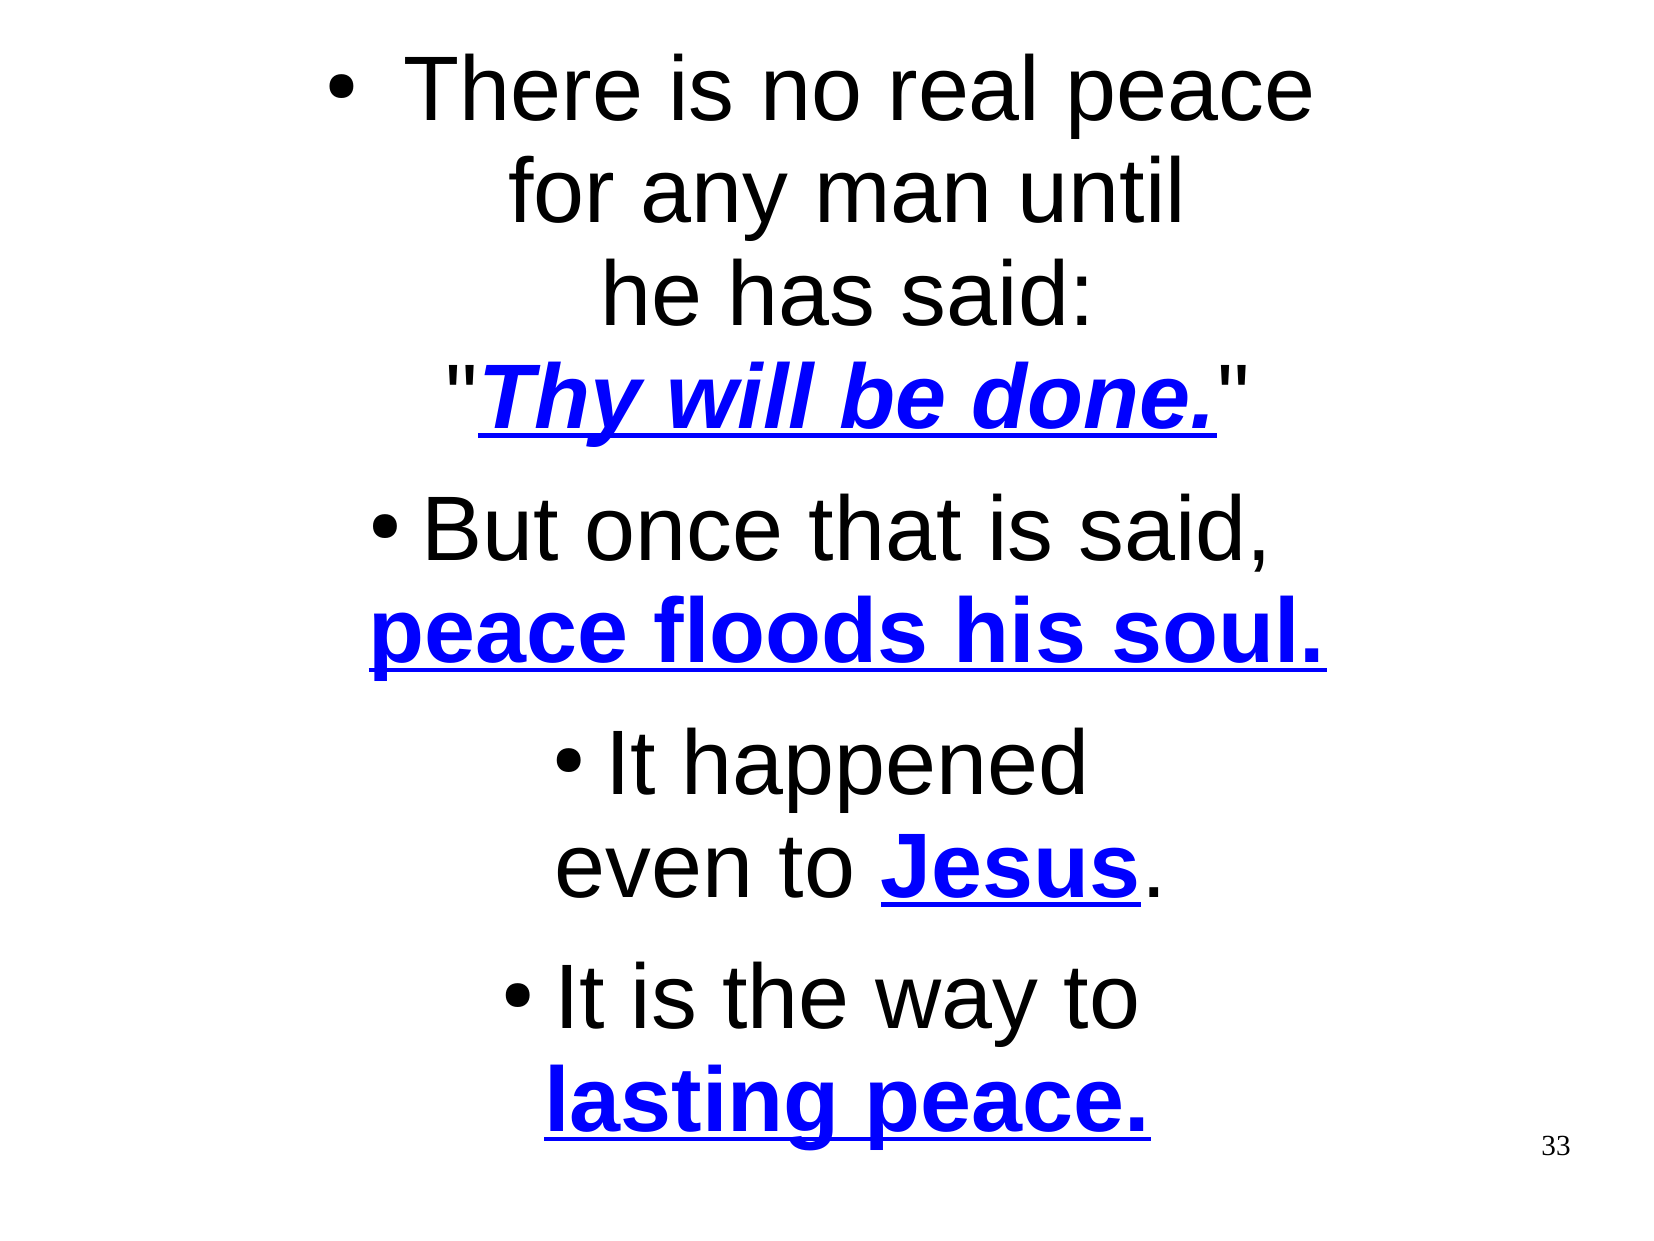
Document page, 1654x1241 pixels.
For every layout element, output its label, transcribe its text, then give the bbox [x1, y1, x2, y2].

list There is no real peace for any man until he has said: "Thy will be done." But once that is said, peace floods his soul. It happened even to Jesus. It is the way to lasting peace. [37, 37, 1613, 1238]
